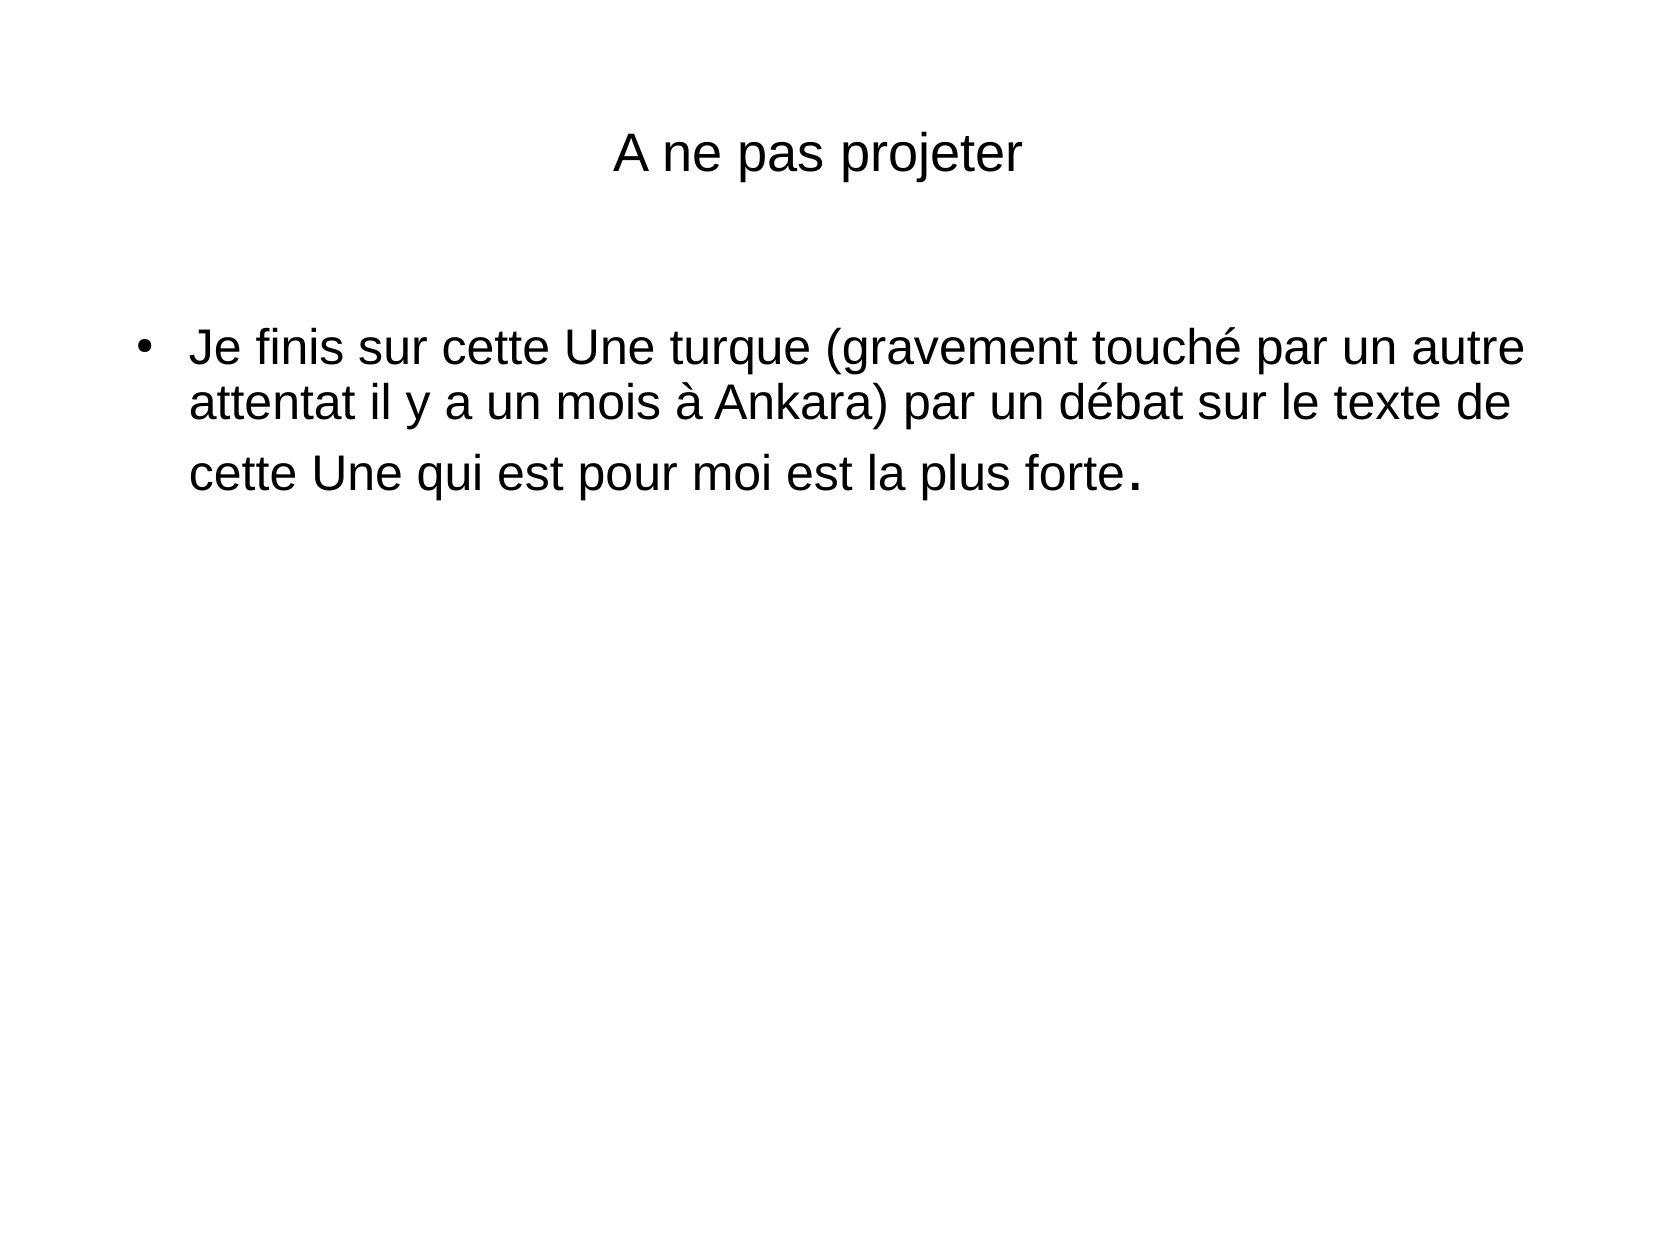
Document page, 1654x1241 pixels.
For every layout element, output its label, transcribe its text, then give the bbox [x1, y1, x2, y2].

list Je finis sur cette Une turque (gravement touché par un autre attentat il y a un mois à Ankara) par un débat sur le texte de cette Une qui est pour moi est la plus forte. [118, 318, 1607, 1138]
title A ne pas projeter [82, 49, 1571, 257]
